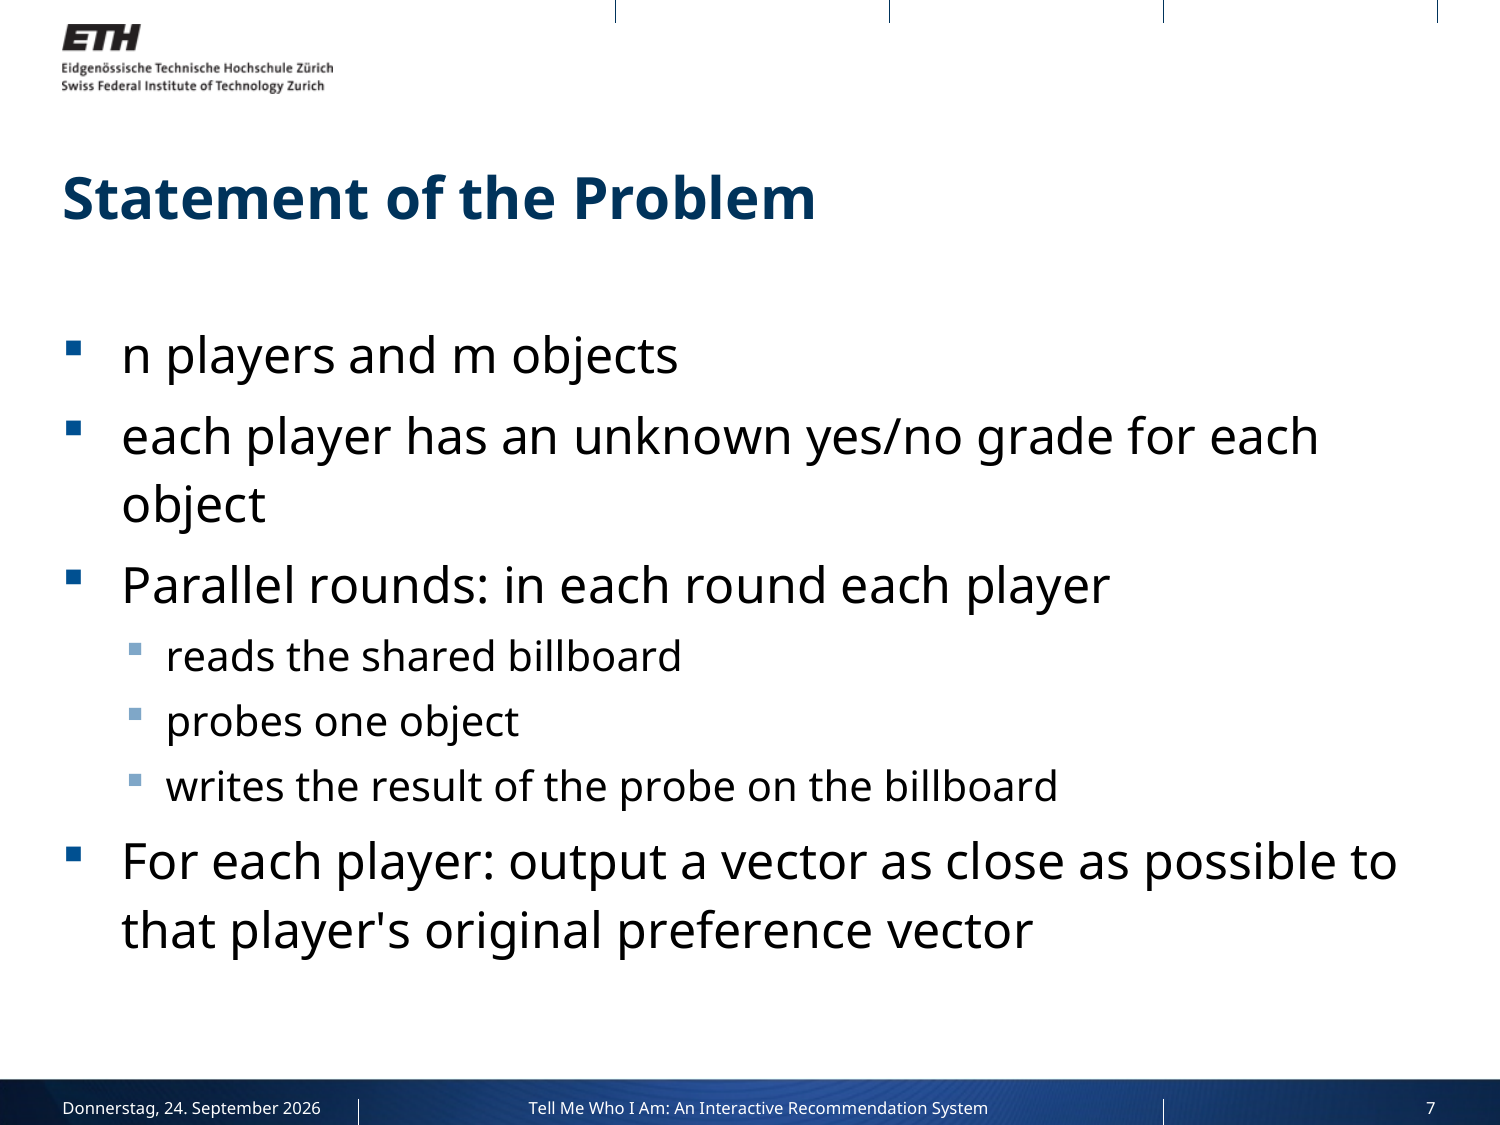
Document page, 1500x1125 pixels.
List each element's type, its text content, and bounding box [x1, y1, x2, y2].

picture [0, 1078, 1500, 1125]
list n players and m objects each player has an unknown yes/no grade for each object Parallel rounds: in each round each player reads the shared billboard probes one object writes the result of the probe on the billboard For each player: output a vector as close as possible to that player's original preference vector [62, 319, 1438, 1052]
picture [62, 24, 333, 94]
title Statement of the Problem [62, 157, 1438, 281]
